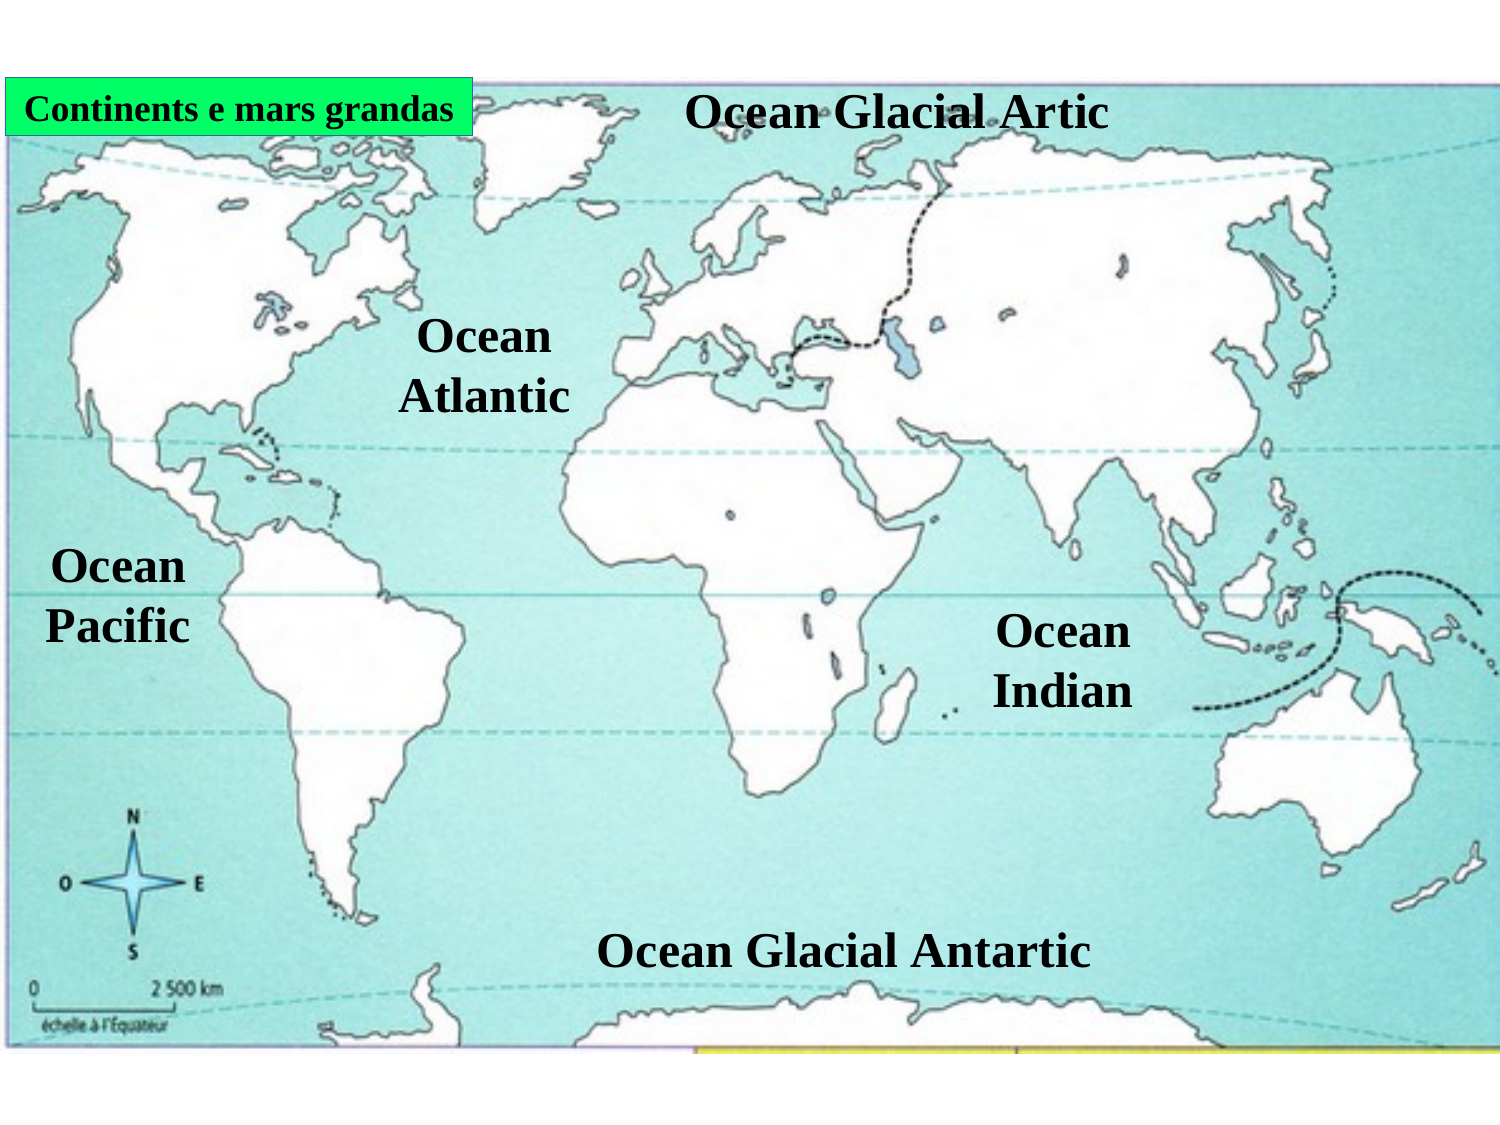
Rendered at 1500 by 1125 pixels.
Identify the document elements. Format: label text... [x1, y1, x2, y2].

text_box Ocean Glacial Artic [549, 41, 1247, 177]
text_box Continents e mars grandas [5, 77, 473, 136]
text_box Ocean Glacial Antartic [496, 879, 1193, 1015]
text_box Ocean Pacific [0, 525, 249, 661]
text_box Ocean Atlantic [354, 295, 615, 430]
text_box Ocean Indian [933, 590, 1193, 726]
picture [0, 77, 1500, 1054]
